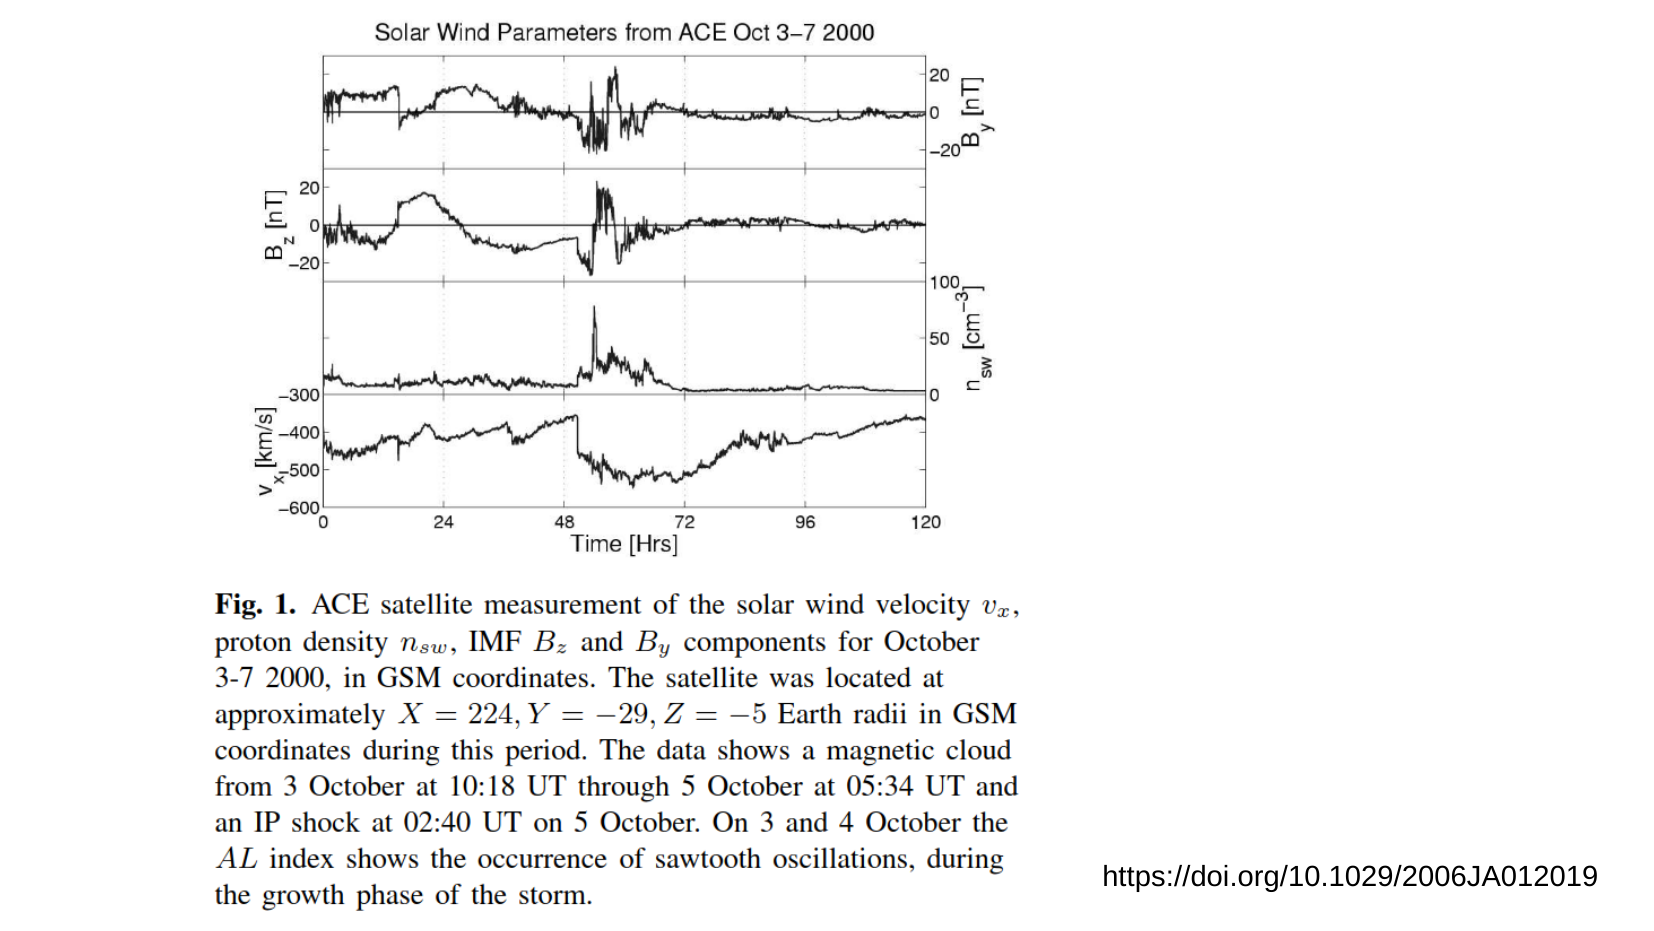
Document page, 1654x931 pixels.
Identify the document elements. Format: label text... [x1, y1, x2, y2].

text_box https://doi.org/10.1029/2006JA012019 [1087, 852, 1637, 901]
picture [195, 0, 1037, 929]
